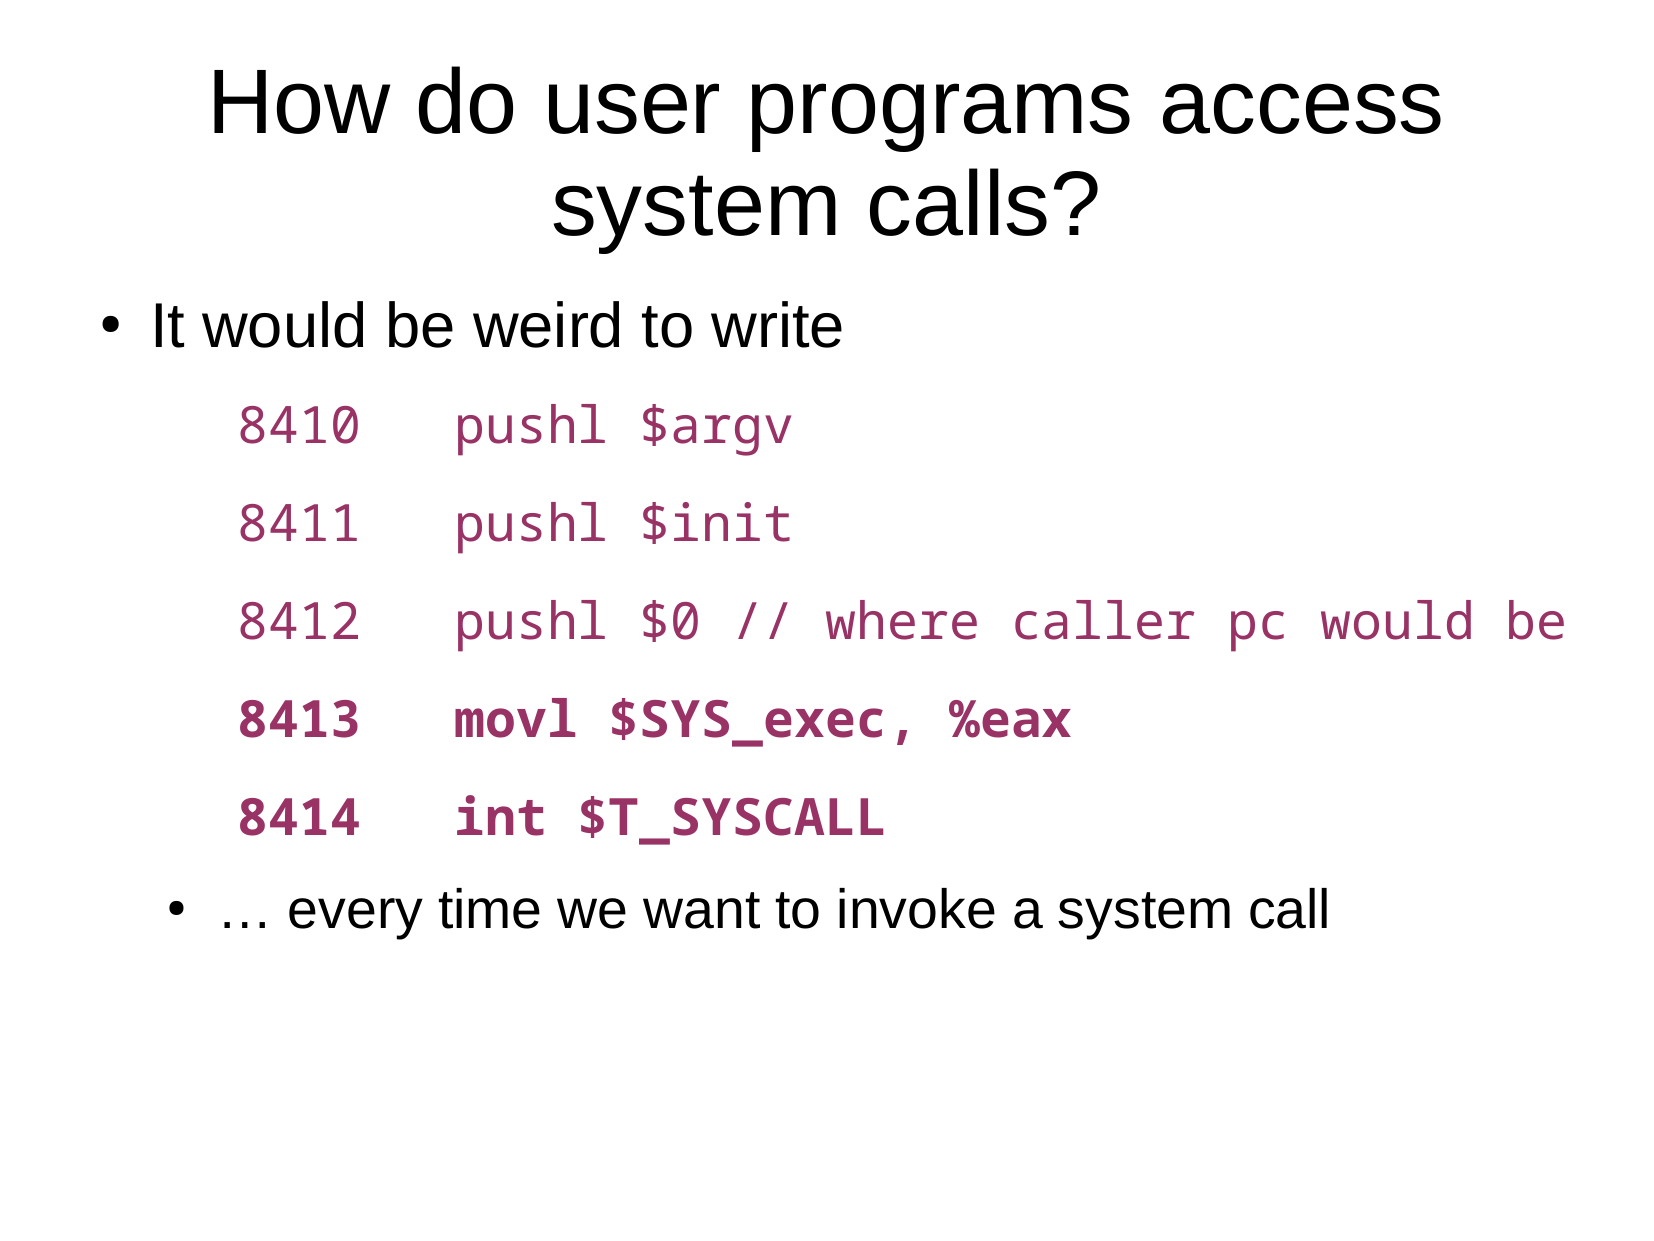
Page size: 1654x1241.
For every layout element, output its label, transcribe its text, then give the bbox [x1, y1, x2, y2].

title How do user programs access system calls? [82, 49, 1571, 257]
list It would be weird to write 8410 pushl $argv 8411 pushl $init 8412 pushl $0 // where caller pc would be 8413 movl $SYS_exec, %eax 8414 int $T_SYSCALL … every time we want to invoke a system call [82, 290, 1571, 1010]
